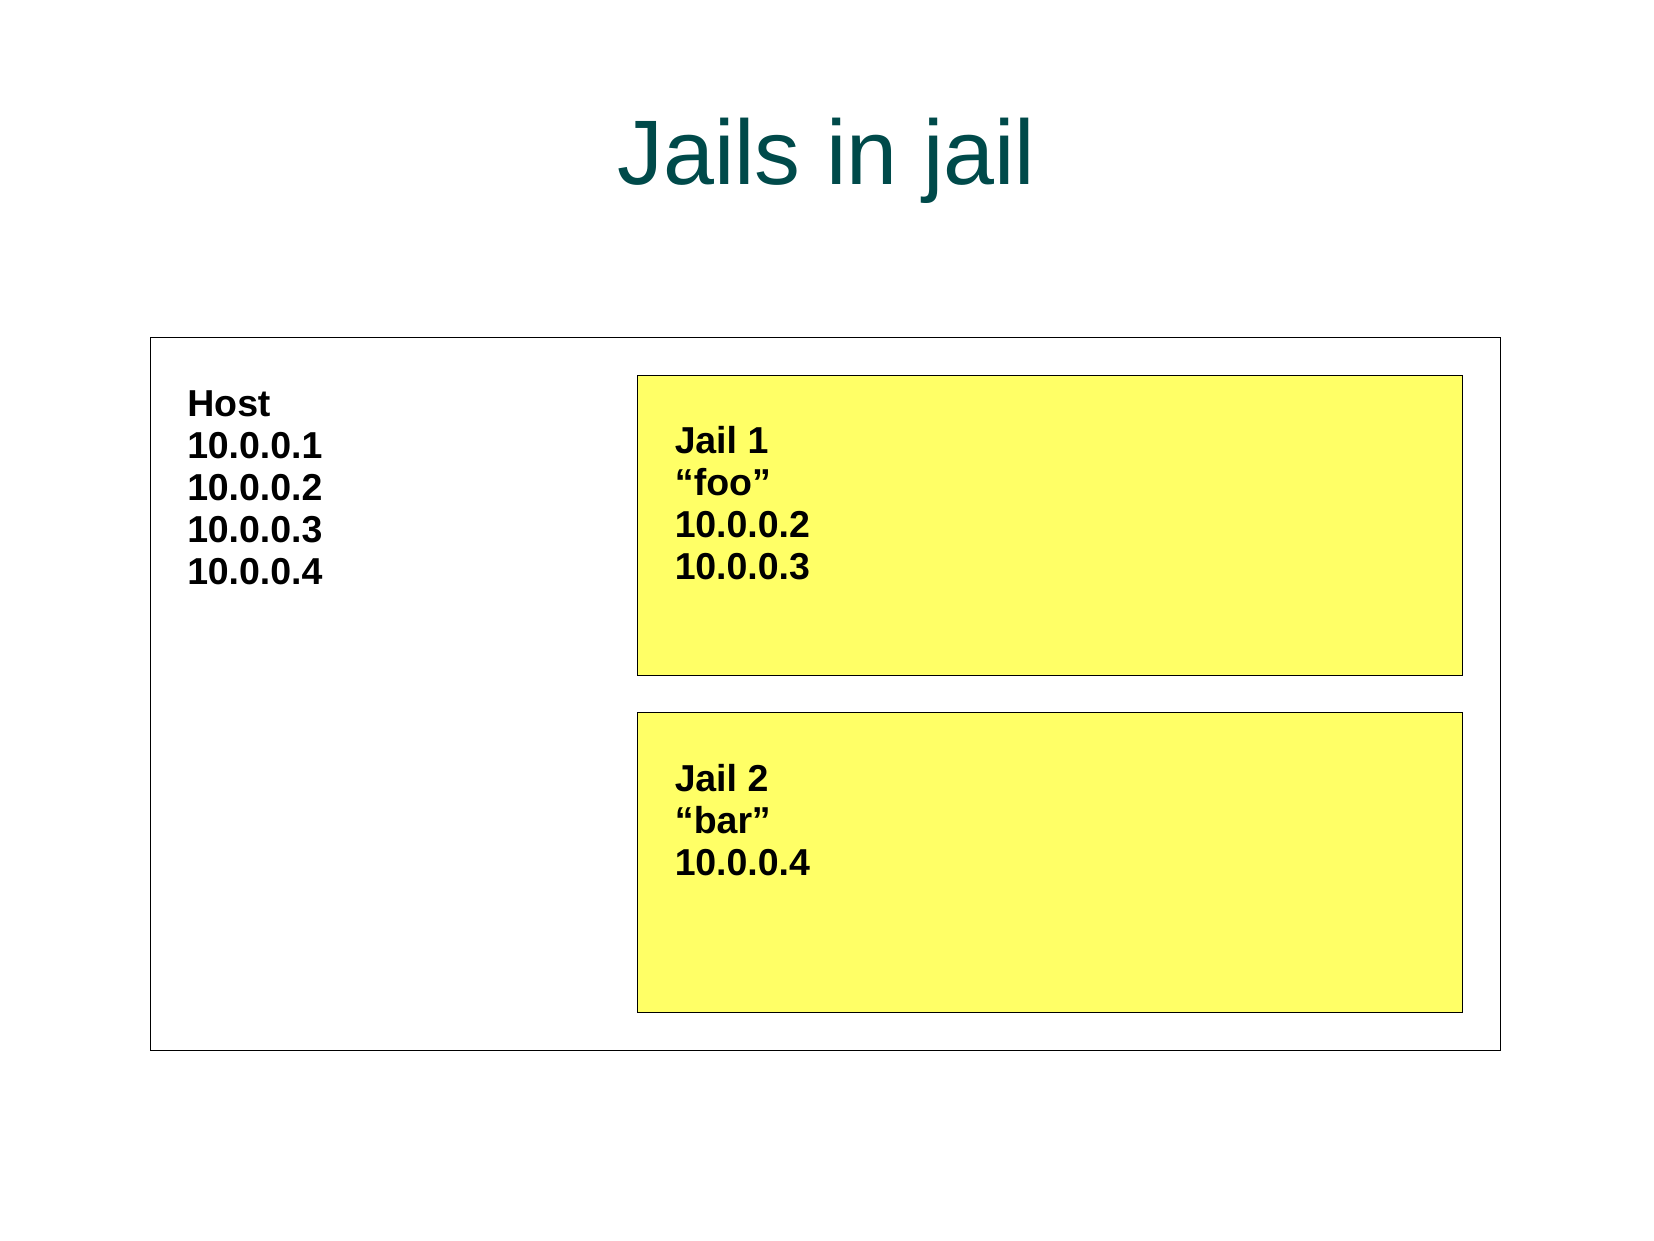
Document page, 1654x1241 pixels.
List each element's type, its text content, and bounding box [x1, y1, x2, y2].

text_box [150, 337, 1501, 1051]
text_box Jail 2 “bar” 10.0.0.4 [660, 750, 826, 933]
text_box Host 10.0.0.1 10.0.0.2 10.0.0.3 10.0.0.4 [172, 375, 338, 600]
text_box Jail 1 “foo” 10.0.0.2 10.0.0.3 [660, 412, 826, 596]
title Jails in jail [82, 49, 1571, 257]
